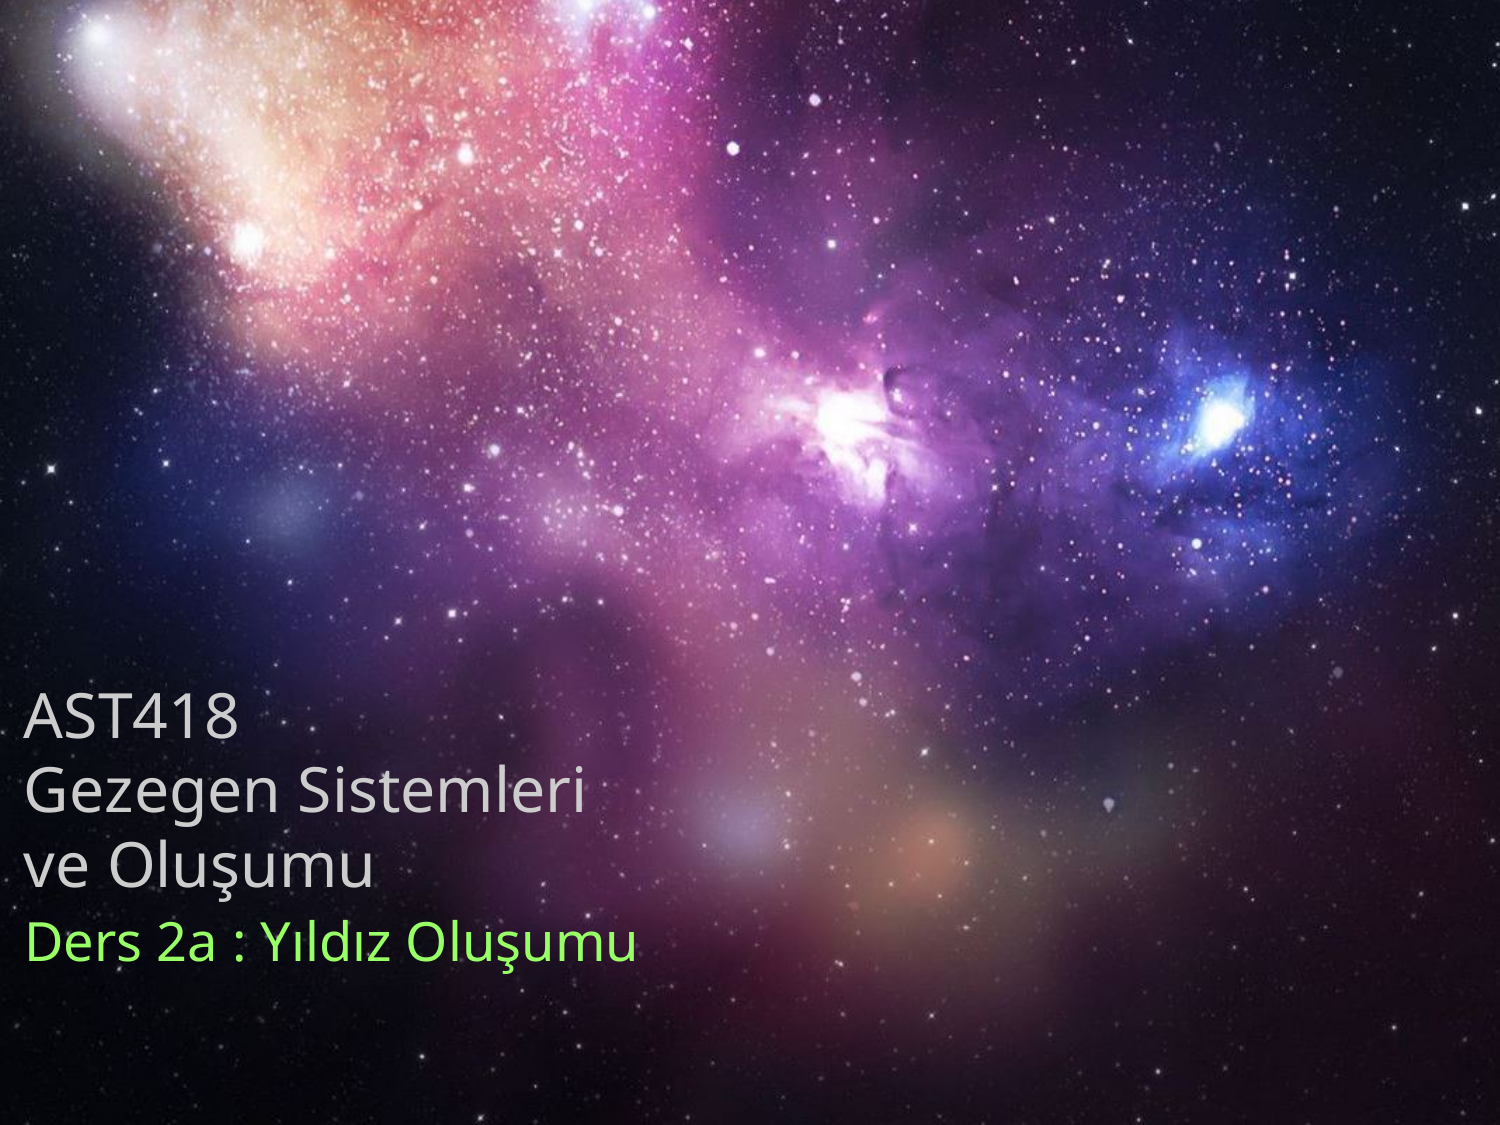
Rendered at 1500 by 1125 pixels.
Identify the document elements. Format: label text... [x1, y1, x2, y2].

title AST418 Gezegen Sistemleri ve Oluşumu [9, 675, 931, 901]
picture [0, 0, 1500, 1125]
text_box Ders 2a : Yıldız Oluşumu [9, 899, 736, 1111]
